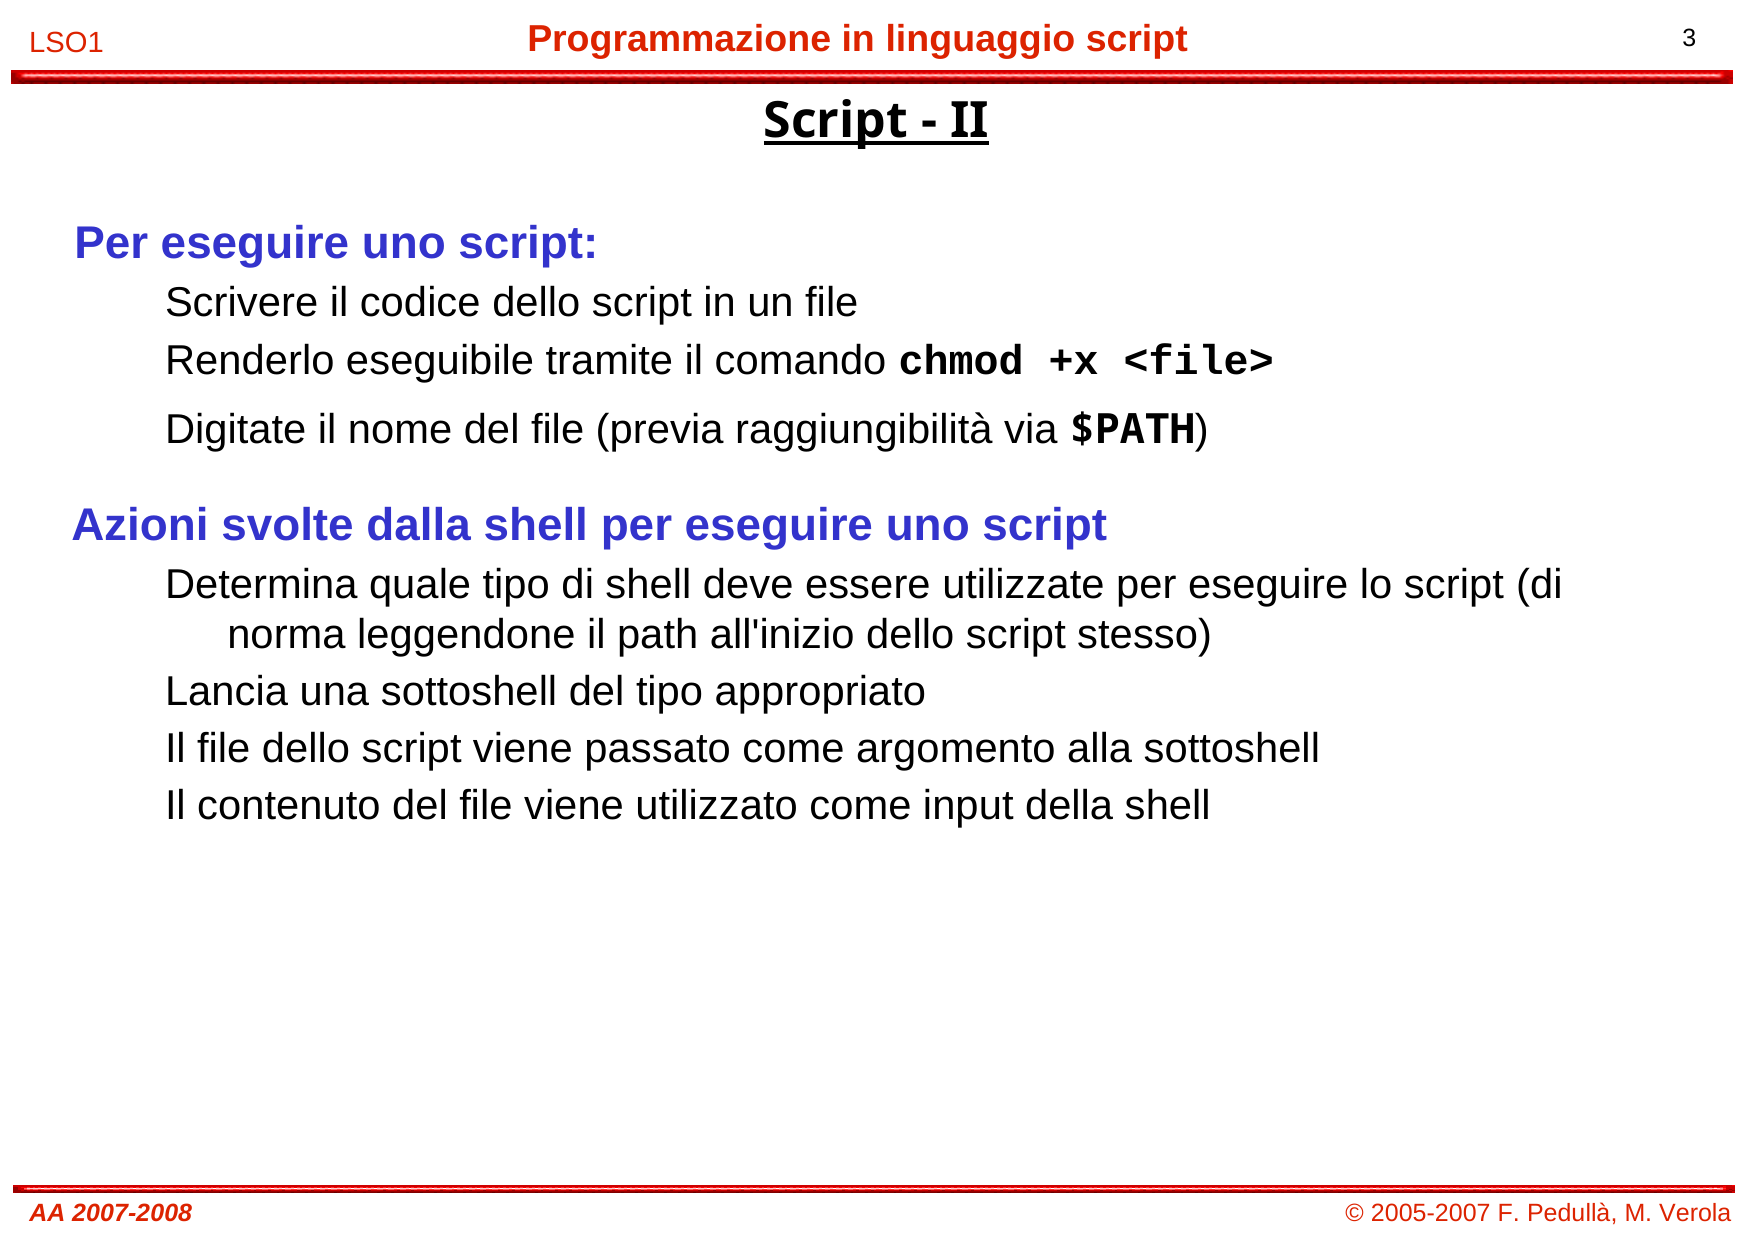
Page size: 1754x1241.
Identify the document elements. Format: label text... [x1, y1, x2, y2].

picture [11, 70, 1733, 84]
picture [13, 1185, 1735, 1193]
title Script - II [738, 72, 1016, 168]
list Per eseguire uno script: Scrivere il codice dello script in un file Renderlo eseguibile tramite il comando chmod +x <file> Digitate il nome del file (previa raggiungibilità via $PATH) Azioni svolte dalla shell per eseguire uno script Determina quale tipo di shell deve essere utilizzate per eseguire lo script (di norma leggendone il path all'inizio dello script stesso) Lancia una sottoshell del tipo appropriato Il file dello script viene passato come argomento alla sottoshell Il contenuto del file viene utilizzato come input della shell [56, 205, 1694, 1191]
